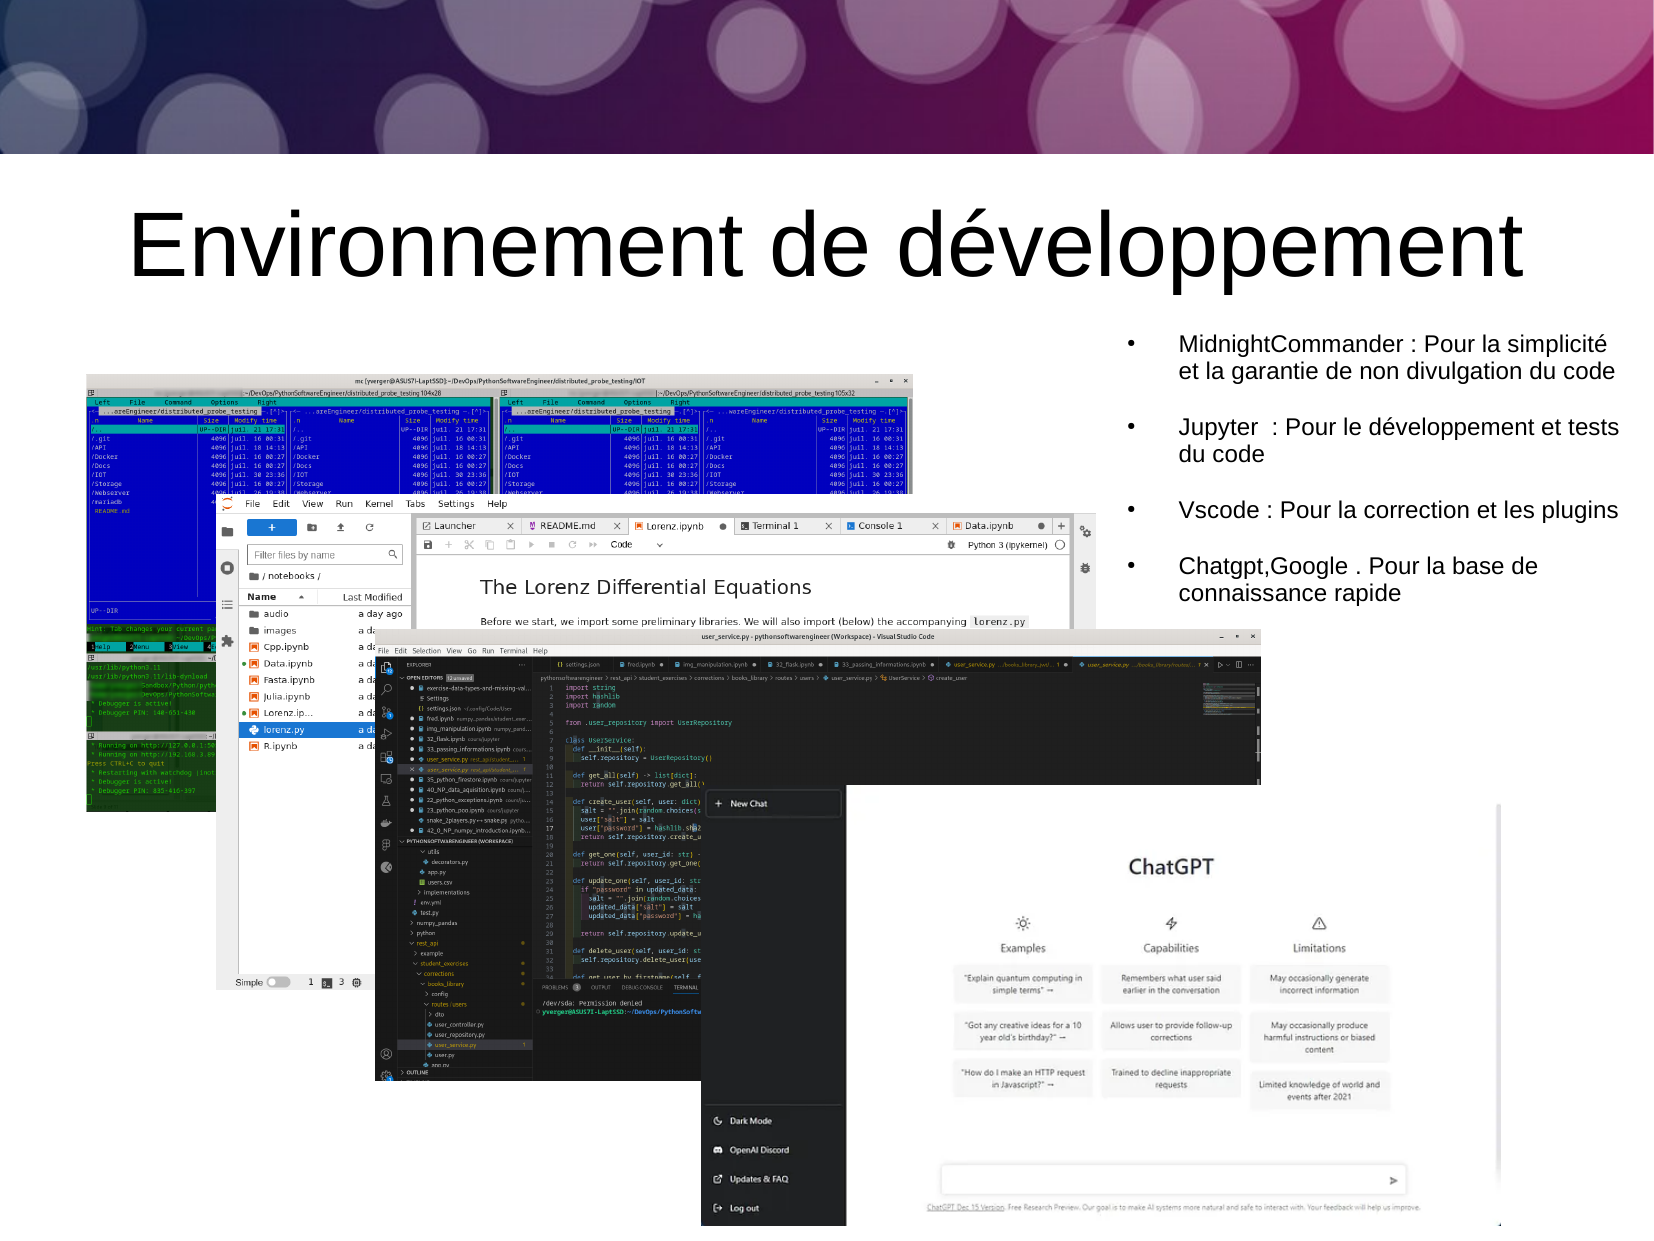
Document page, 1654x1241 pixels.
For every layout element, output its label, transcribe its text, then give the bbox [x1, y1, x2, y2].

title Environnement de développement [82, 159, 1571, 331]
picture [86, 374, 1501, 1226]
picture [0, 0, 1654, 154]
list MidnightCommander : Pour la simplicité et la garantie de non divulgation du code Jupyter : Pour le développement et tests du code Vscode : Pour la correction et les plugins Chatgpt,Google . Pour la base de connaissance rapide [1110, 330, 1636, 631]
